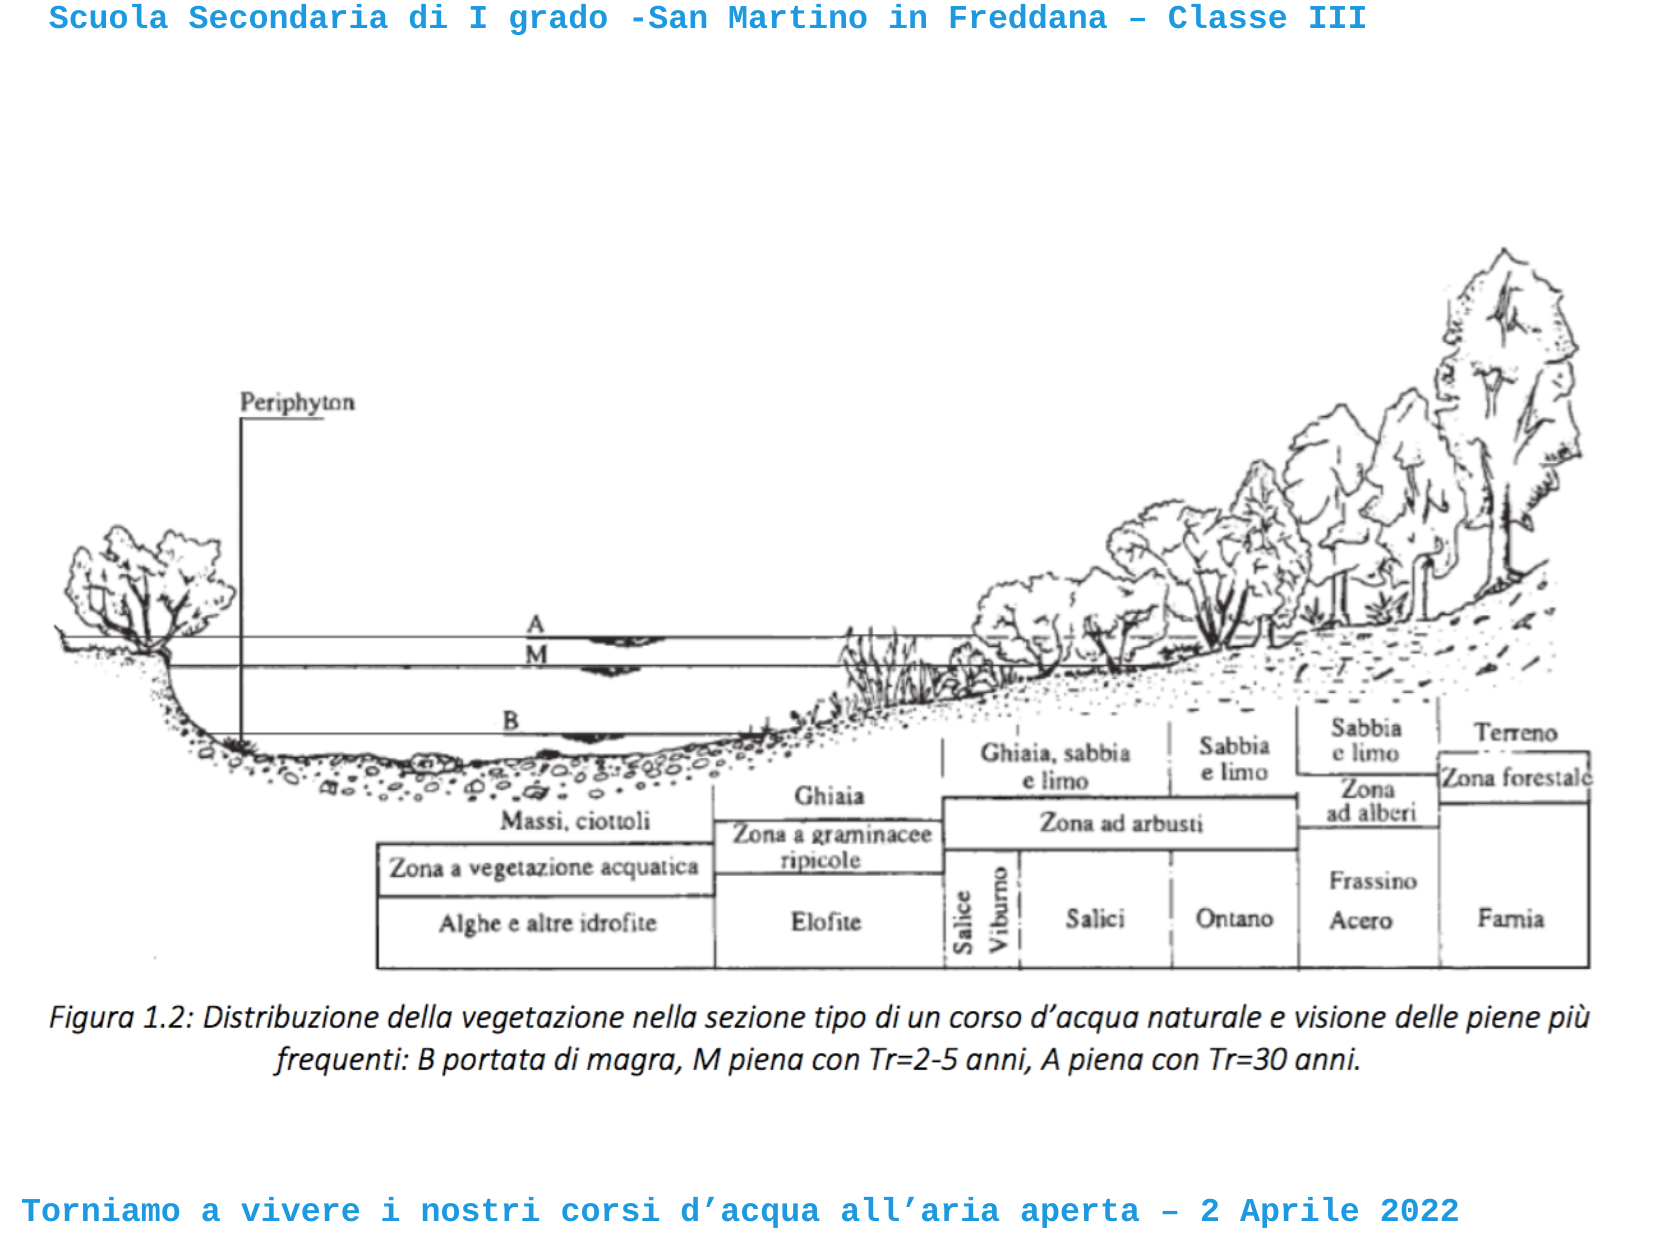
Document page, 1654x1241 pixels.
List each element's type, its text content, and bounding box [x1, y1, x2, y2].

text_box Scuola Secondaria di I grado -San Martino in Freddana – Classe III [5, 3, 1412, 37]
text_box Torniamo a vivere i nostri corsi d’acqua all’aria aperta – 2 Aprile 2022 [5, 1179, 1477, 1241]
picture [11, 232, 1643, 1102]
